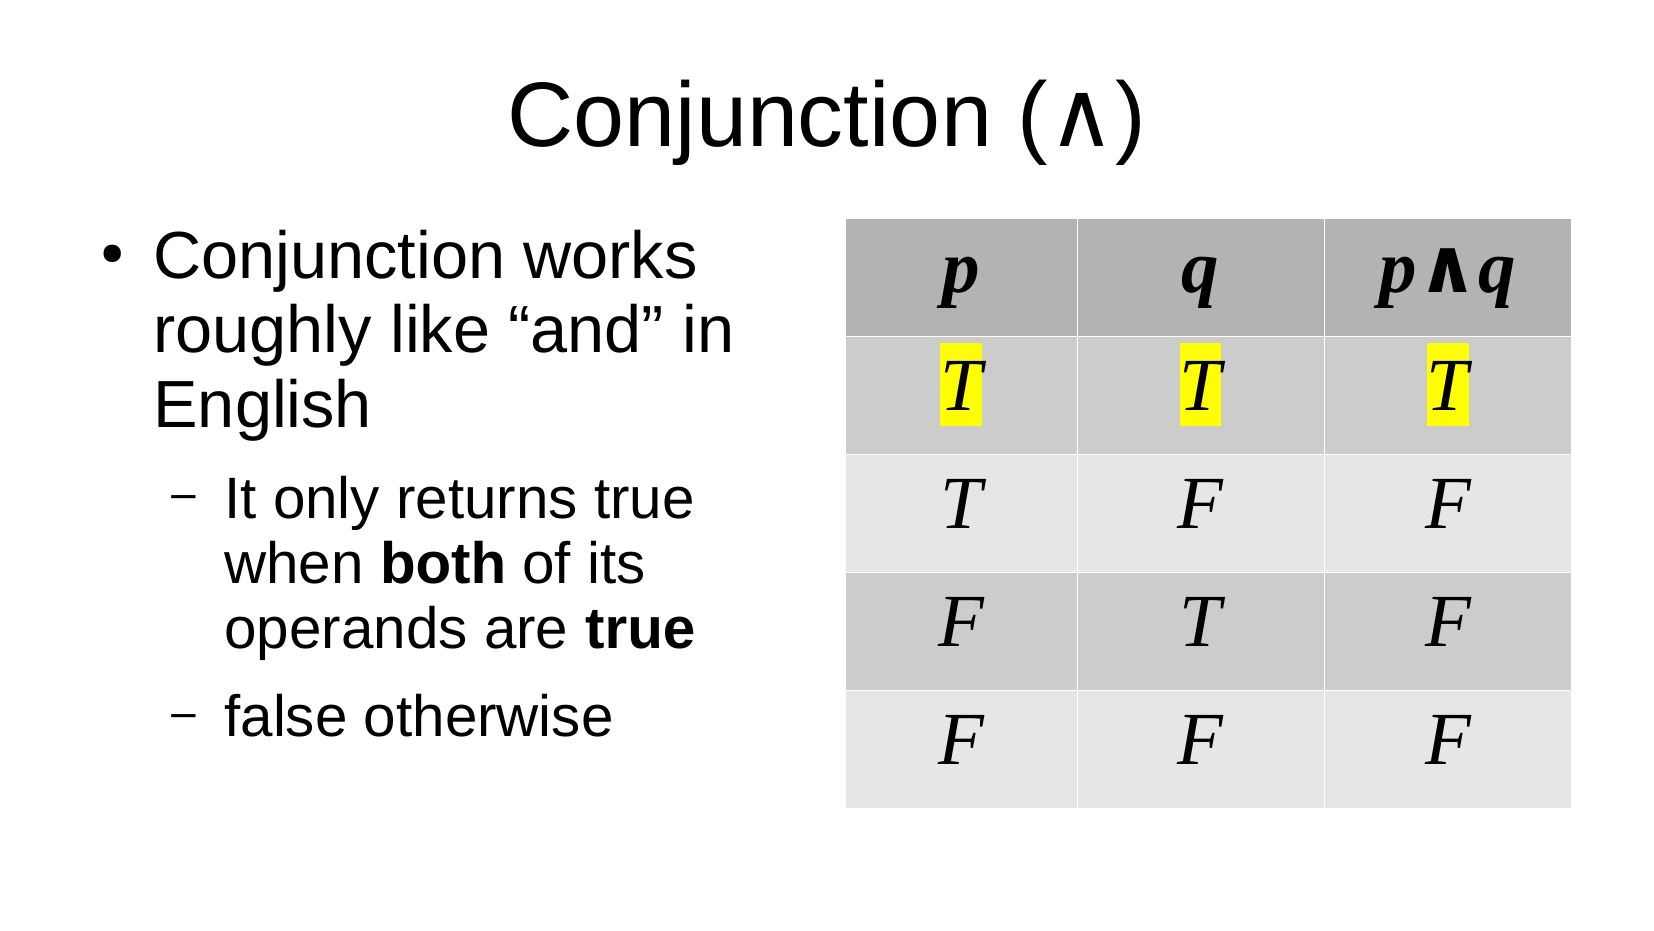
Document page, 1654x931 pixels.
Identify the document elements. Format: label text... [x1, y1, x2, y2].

table_header p∧q [1325, 219, 1571, 336]
table_cell F [1325, 573, 1571, 690]
title Conjunction (∧) [82, 37, 1571, 193]
table_cell T [1325, 337, 1571, 454]
table_cell F [1325, 691, 1571, 808]
table_cell F [1325, 455, 1571, 572]
list Conjunction works roughly like “and” in English It only returns true when both of its operands are true false otherwise [82, 217, 809, 758]
table_header p [846, 219, 1077, 336]
table_cell T [1078, 337, 1324, 454]
table_cell F [846, 691, 1077, 808]
table_header q [1078, 219, 1324, 336]
table_cell T [846, 337, 1077, 454]
table_cell F [1078, 691, 1324, 808]
table_cell F [846, 573, 1077, 690]
table_cell T [1078, 573, 1324, 690]
table_cell T [846, 455, 1077, 572]
table_cell F [1078, 455, 1324, 572]
